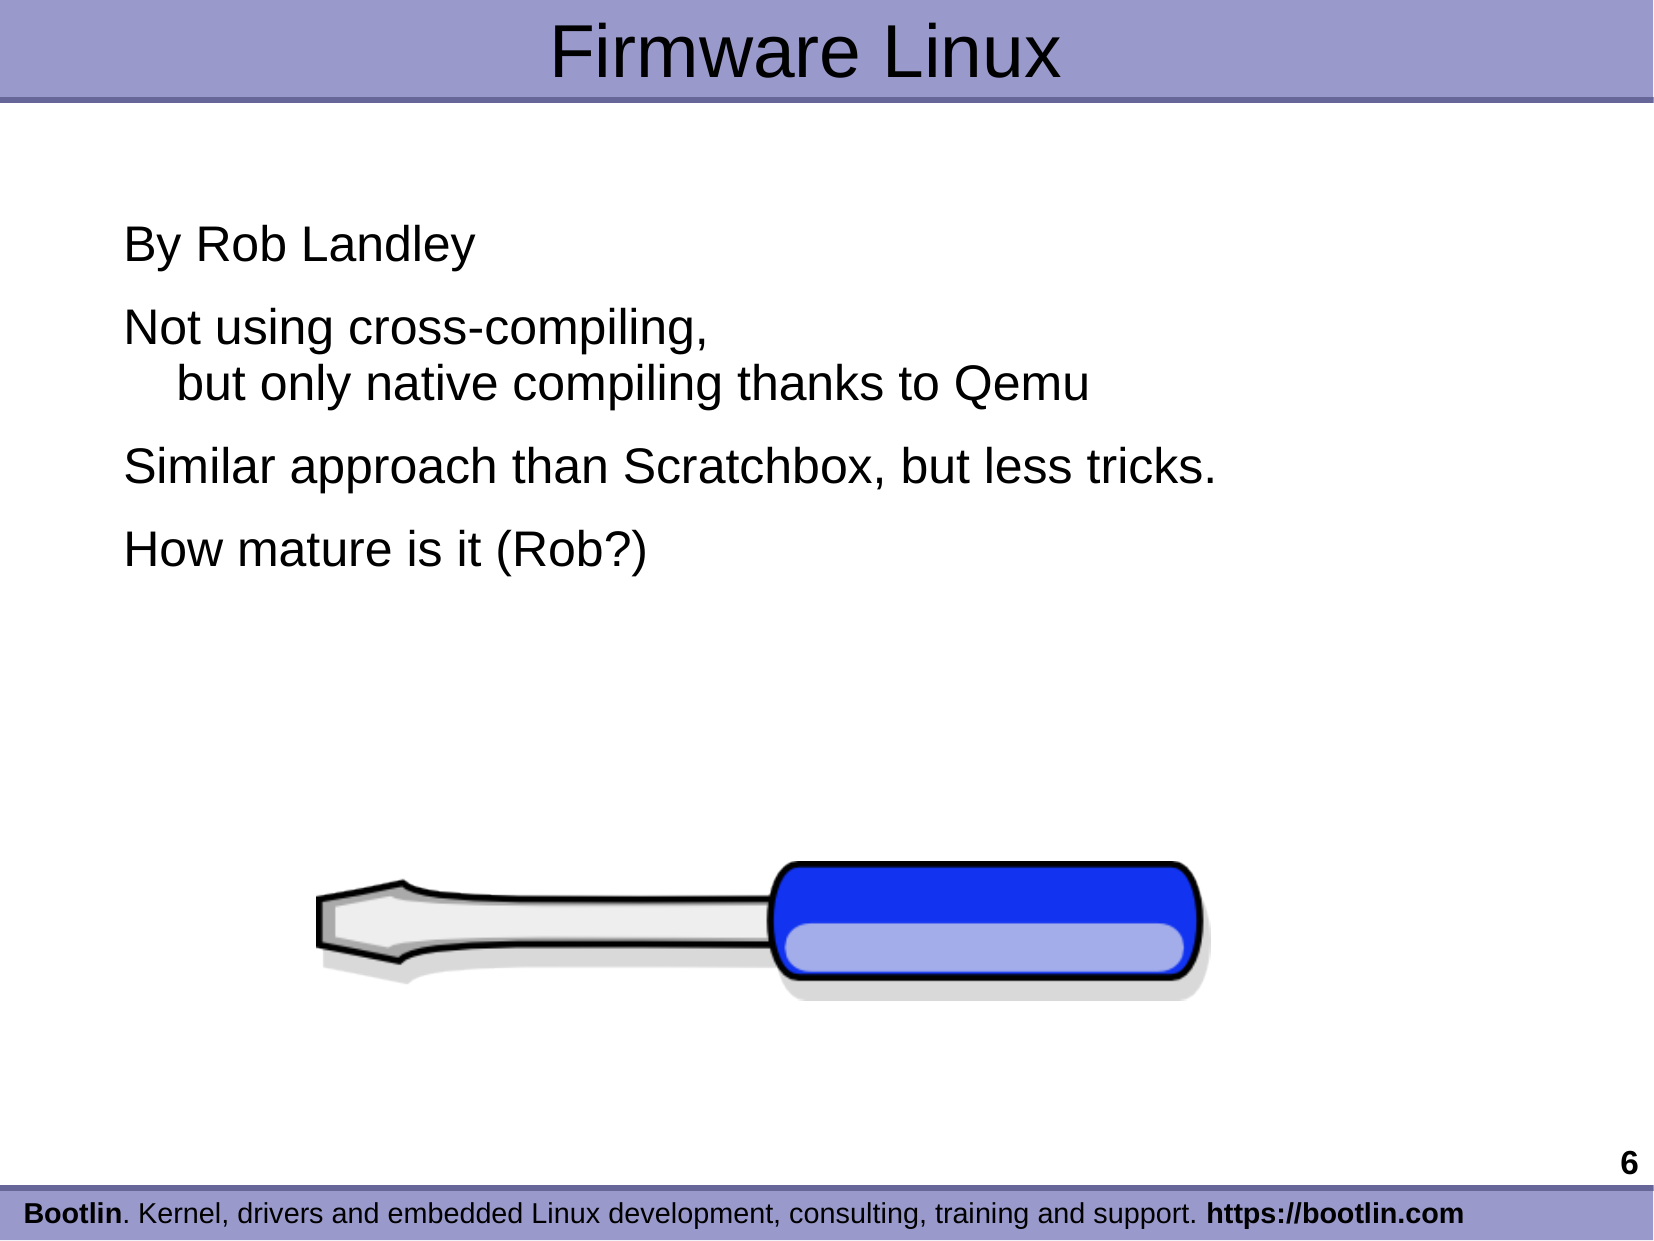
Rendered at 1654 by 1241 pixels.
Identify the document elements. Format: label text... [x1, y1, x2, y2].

picture [316, 861, 1211, 1001]
list By Rob Landley Not using cross-compiling, but only native compiling thanks to Qemu Similar approach than Scratchbox, but less tricks. How mature is it (Rob?) [105, 216, 1518, 779]
title Firmware Linux [60, 5, 1551, 97]
